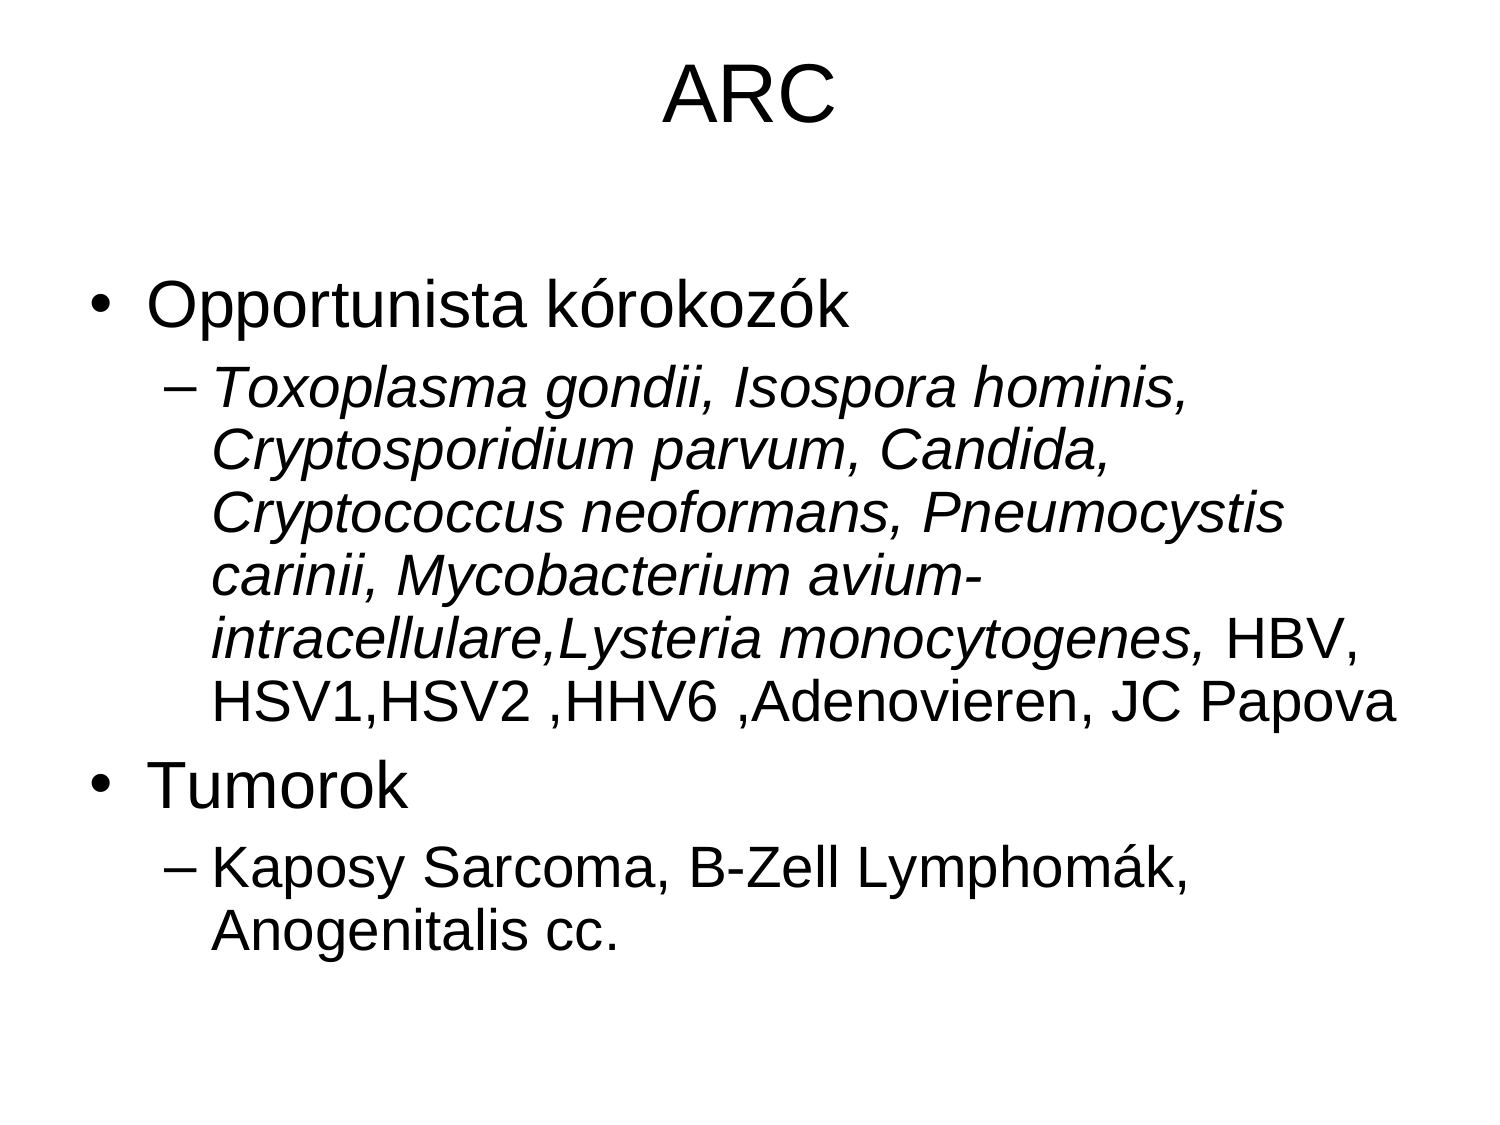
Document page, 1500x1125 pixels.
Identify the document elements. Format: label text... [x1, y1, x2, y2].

title ARC [75, 31, 1426, 247]
list Opportunista kórokozók Toxoplasma gondii, Isospora hominis, Cryptosporidium parvum, Candida, Cryptococcus neoformans, Pneumocystis carinii, Mycobacterium avium-intracellulare,Lysteria monocytogenes, HBV, HSV1,HSV2 ,HHV6 ,Adenovieren, JC Papova Tumorok Kaposy Sarcoma, B-Zell Lymphomák, Anogenitalis cc. [75, 262, 1426, 1005]
